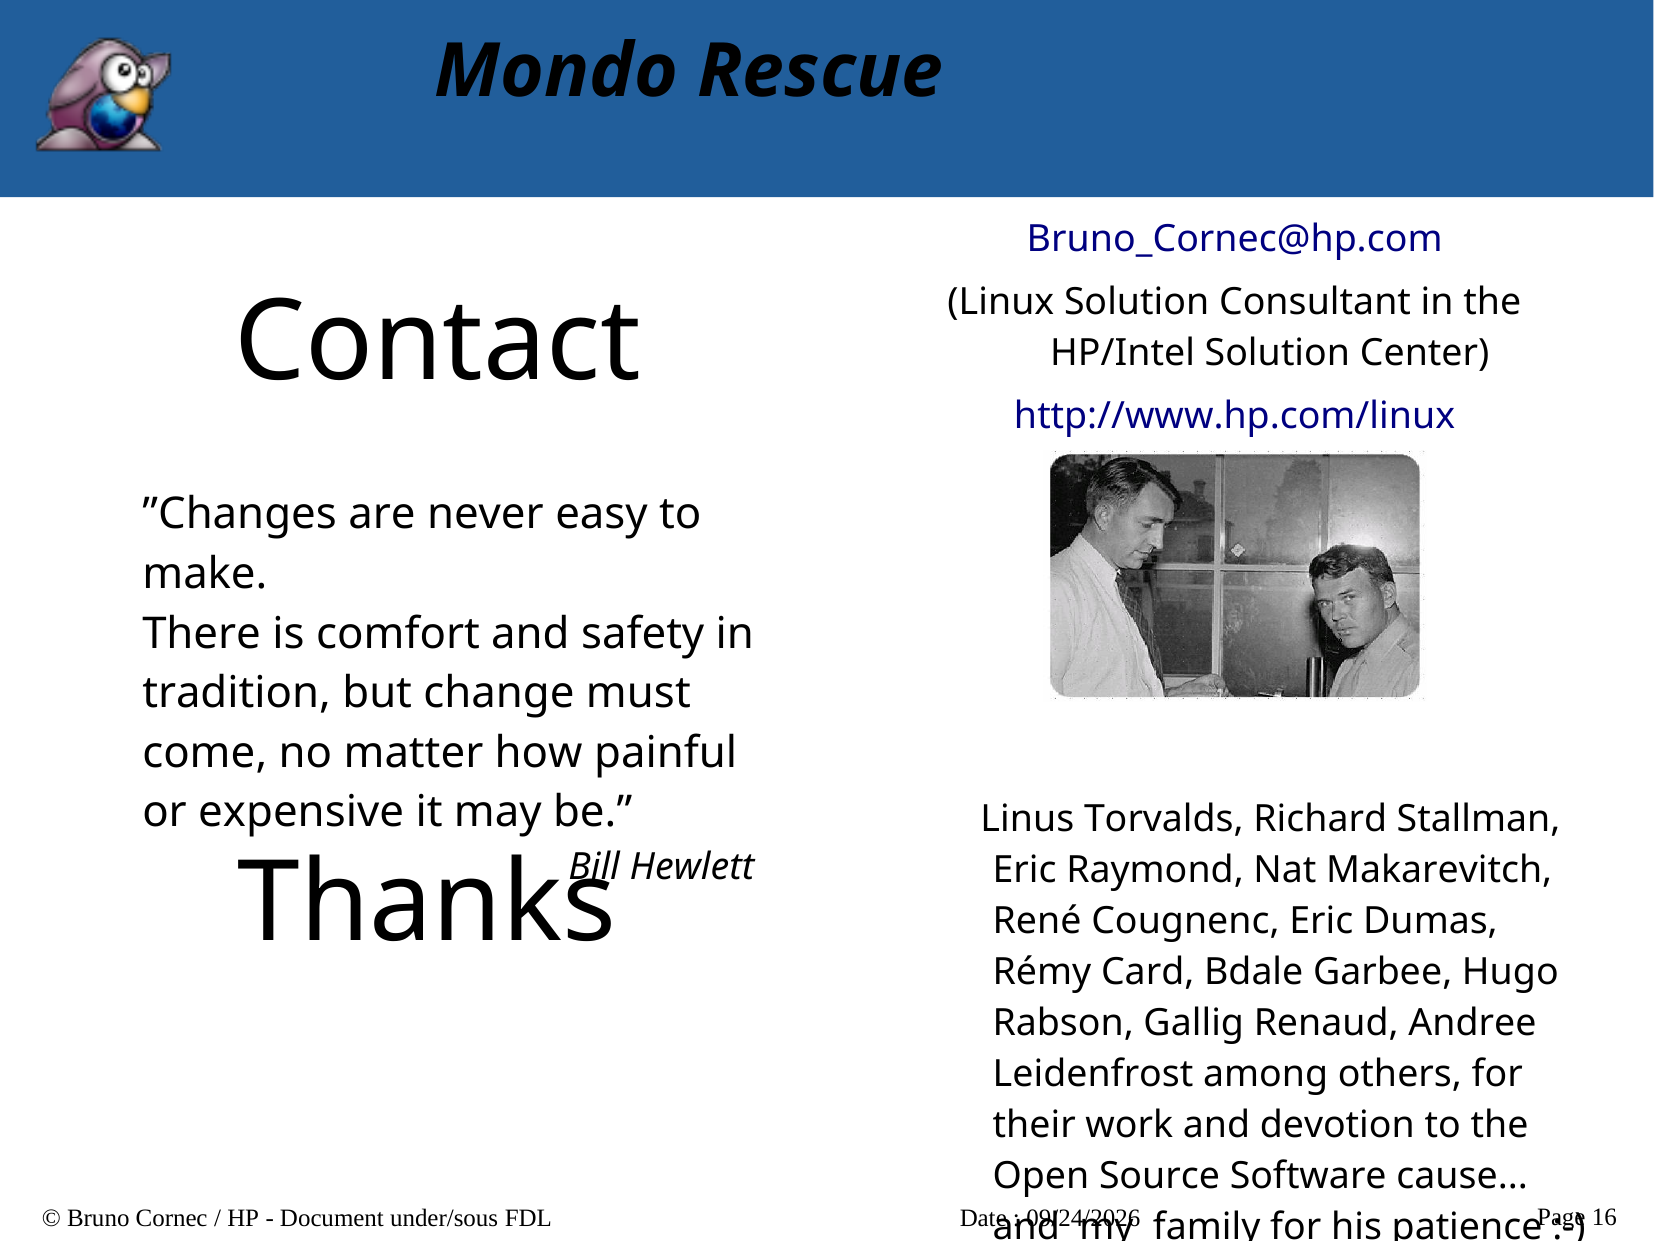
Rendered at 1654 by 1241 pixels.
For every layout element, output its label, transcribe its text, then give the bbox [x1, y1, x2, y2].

text_box Thanks [237, 820, 635, 961]
list Bruno_Cornec@hp.com (Linux Solution Consultant in the HP/Intel Solution Center) http://www.hp.com/linux Linus Torvalds, Richard Stallman, Eric Raymond, Nat Makarevitch, René Cougnenc, Eric Dumas, Rémy Card, Bdale Garbee, Hugo Rabson, Gallig Renaud, Andree Leidenfrost among others, for their work and devotion to the Open Source Software cause... and my family for his patience :-) [862, 211, 1595, 1189]
picture [0, 0, 211, 199]
text_box Contact [234, 259, 664, 399]
picture [1043, 450, 1427, 702]
text_box ”Changes are never easy to make. There is comfort and safety in tradition, but change must come, no matter how painful or expensive it may be.” Bill Hewlett [65, 482, 783, 856]
